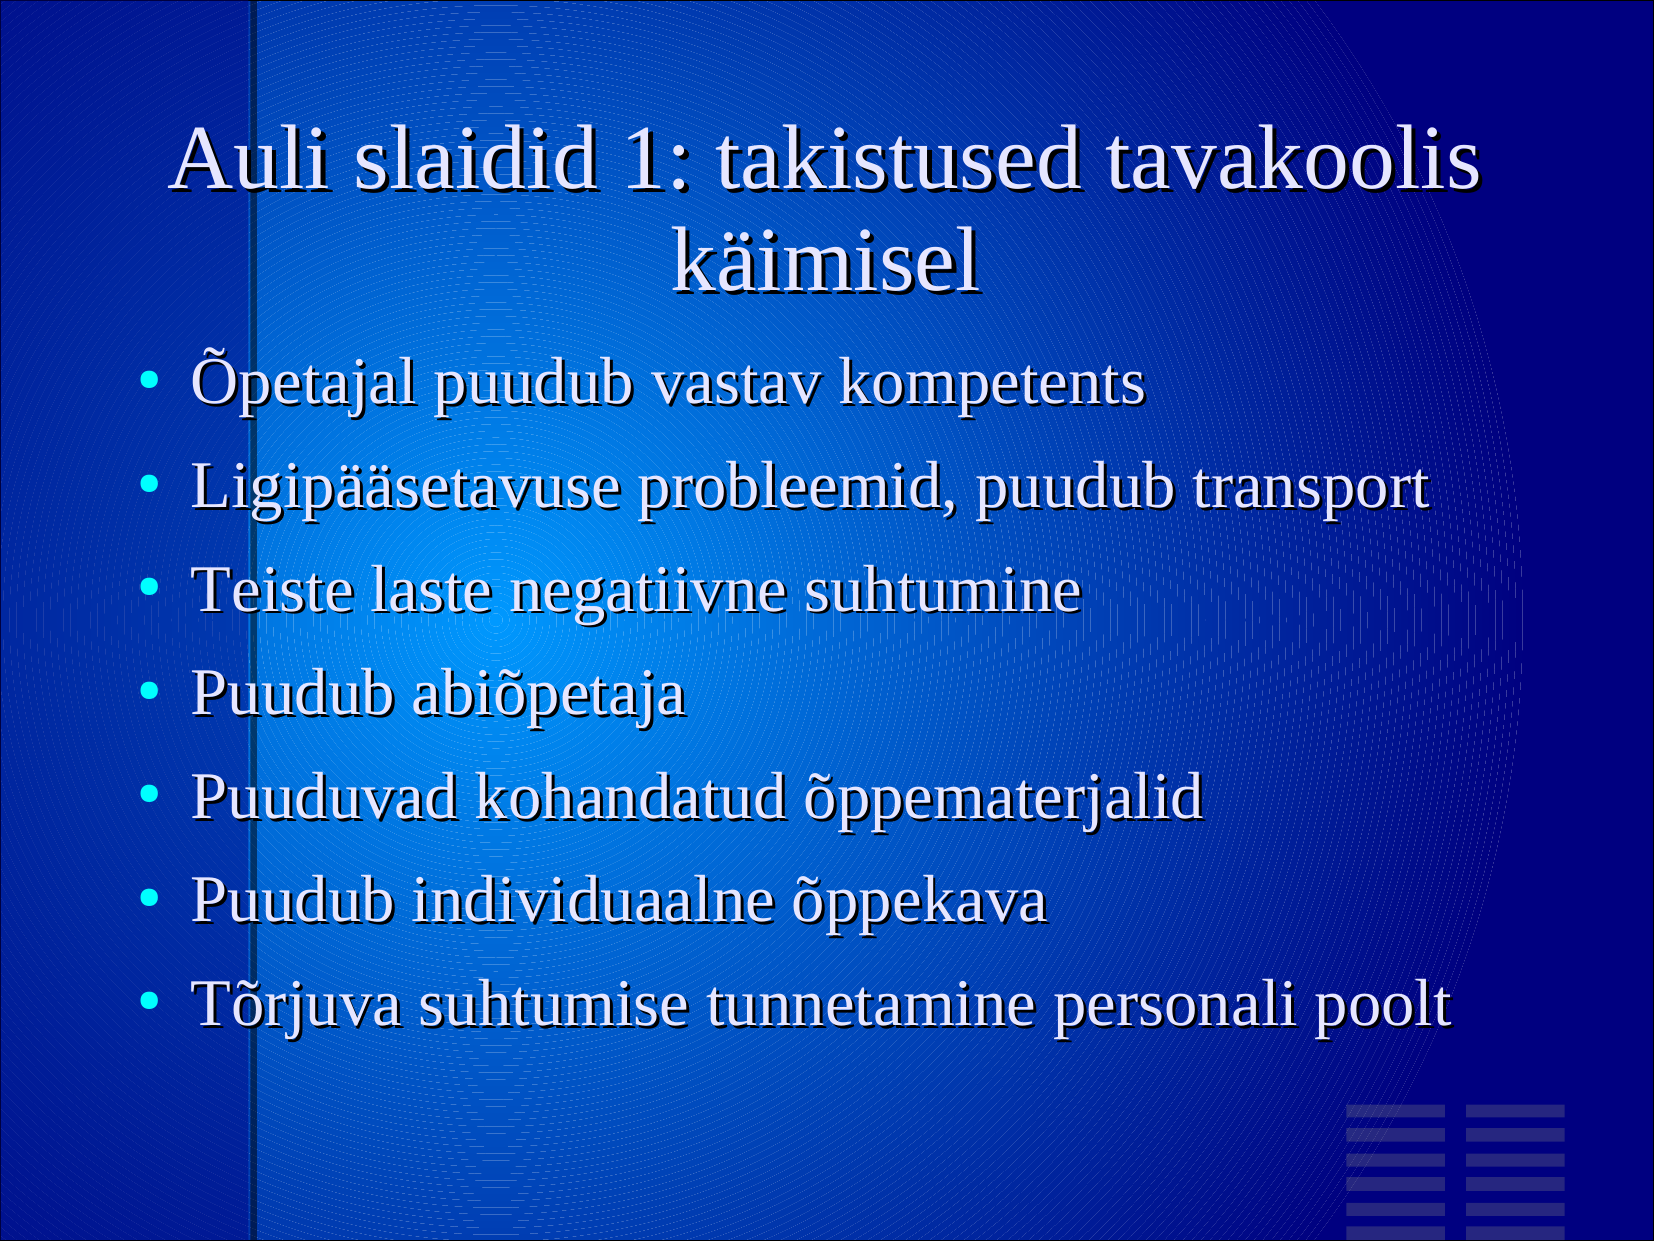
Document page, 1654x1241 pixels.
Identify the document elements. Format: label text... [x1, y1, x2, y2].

title Auli slaidid 1: takistused tavakoolis käimisel [119, 104, 1533, 313]
list Õpetajal puudub vastav kompetents Ligipääsetavuse probleemid, puudub transport Teiste laste negatiivne suhtumine Puudub abiõpetaja Puuduvad kohandatud õppematerjalid Puudub individuaalne õppekava Tõrjuva suhtumise tunnetamine personali poolt [119, 344, 1533, 1164]
